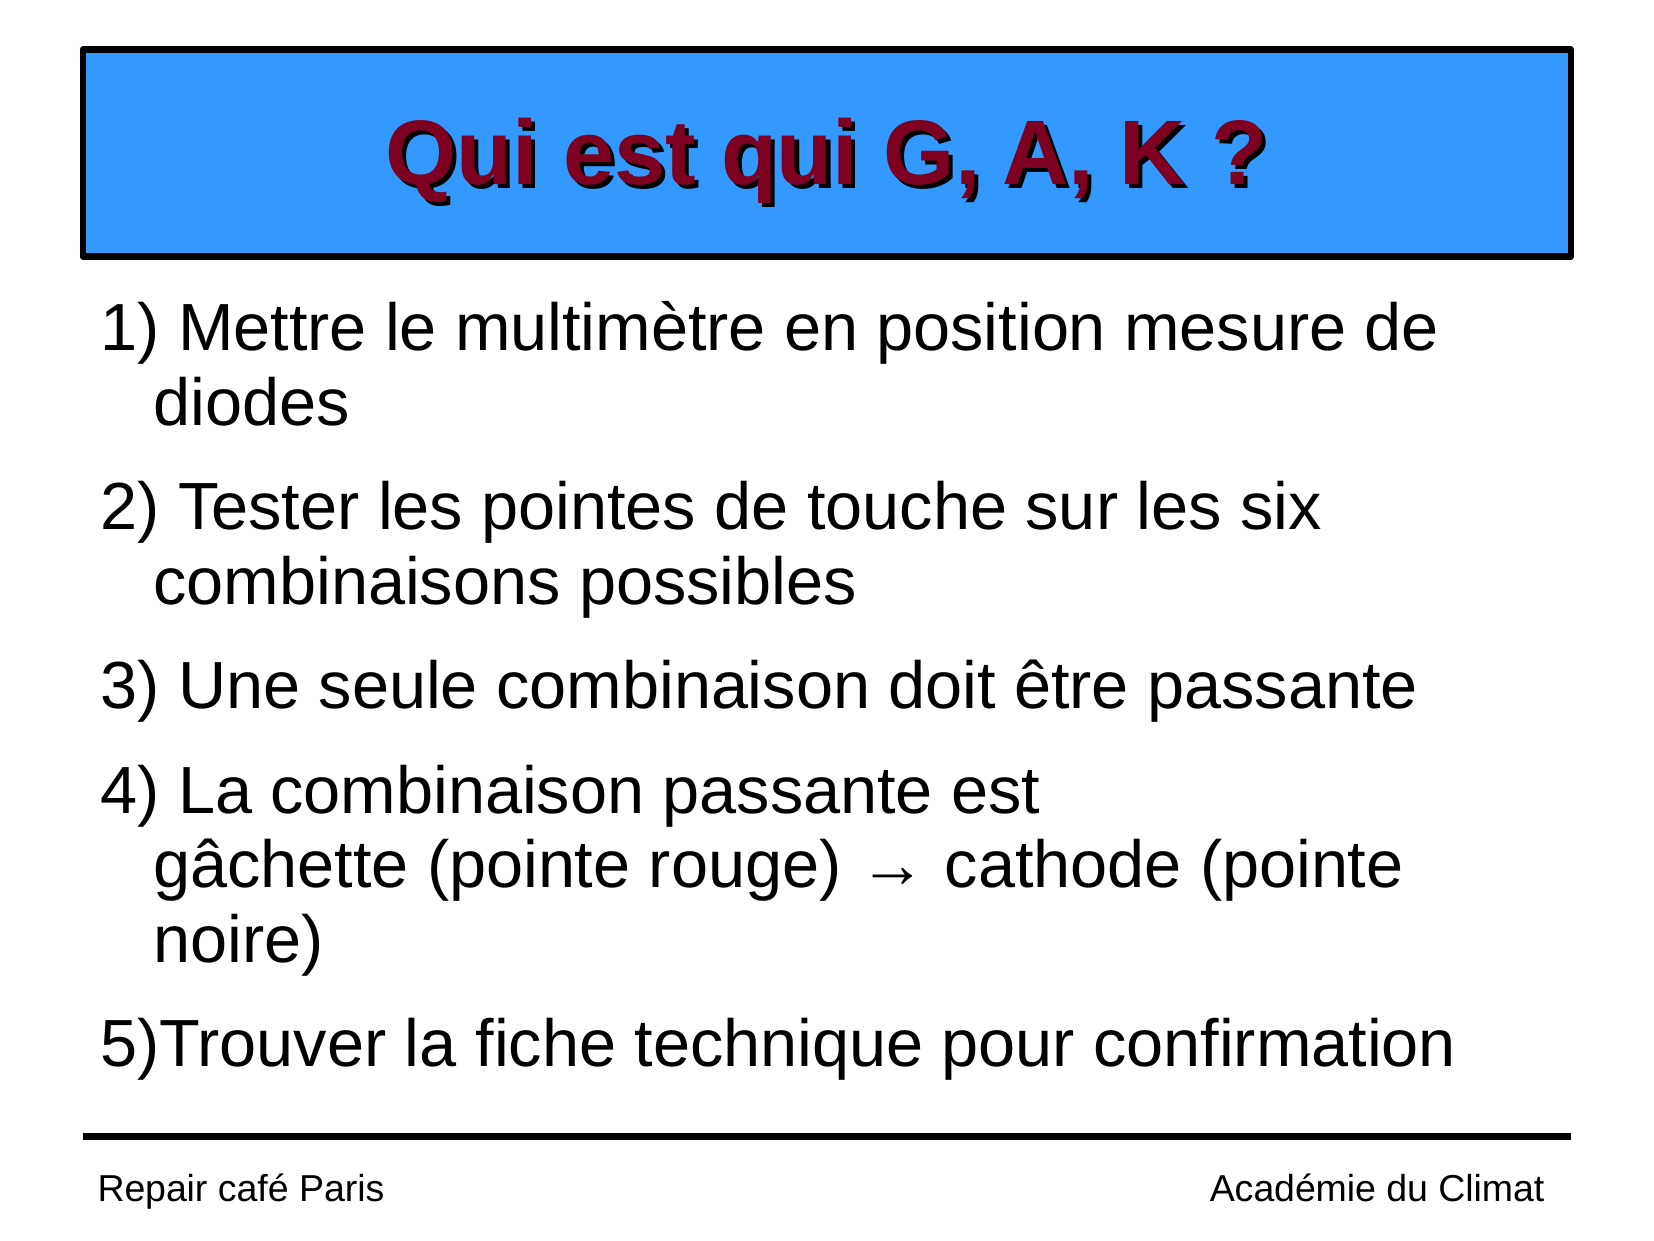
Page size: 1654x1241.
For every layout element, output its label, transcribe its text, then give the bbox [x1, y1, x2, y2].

list Mettre le multimètre en position mesure de diodes Tester les pointes de touche sur les six combinaisons possibles Une seule combinaison doit être passante La combinaison passante est gâchette (pointe rouge) → cathode (pointe noire) Trouver la fiche technique pour confirmation [82, 290, 1571, 1082]
title Qui est qui G, A, K ? [82, 49, 1571, 257]
text_box Repair café Paris Académie du Climat [82, 1160, 1571, 1217]
